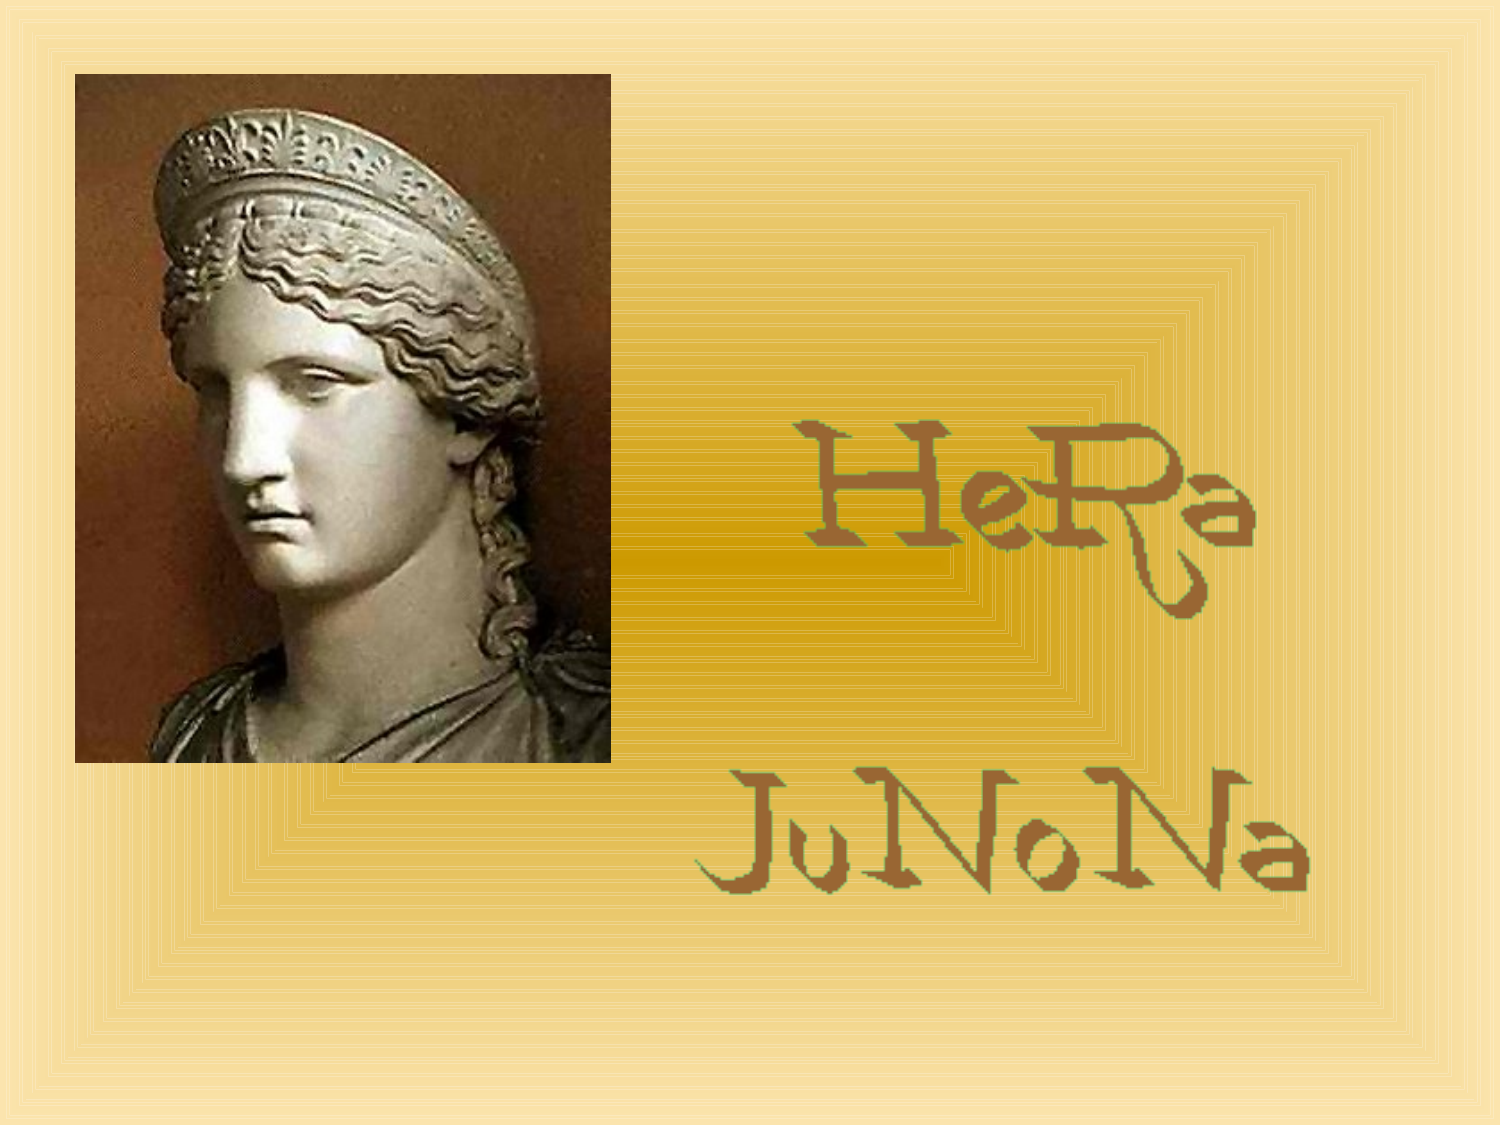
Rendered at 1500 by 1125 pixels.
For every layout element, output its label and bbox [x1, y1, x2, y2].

picture [75, 74, 611, 763]
picture [687, 762, 1325, 901]
title [611, 375, 1388, 563]
picture [787, 412, 1263, 629]
